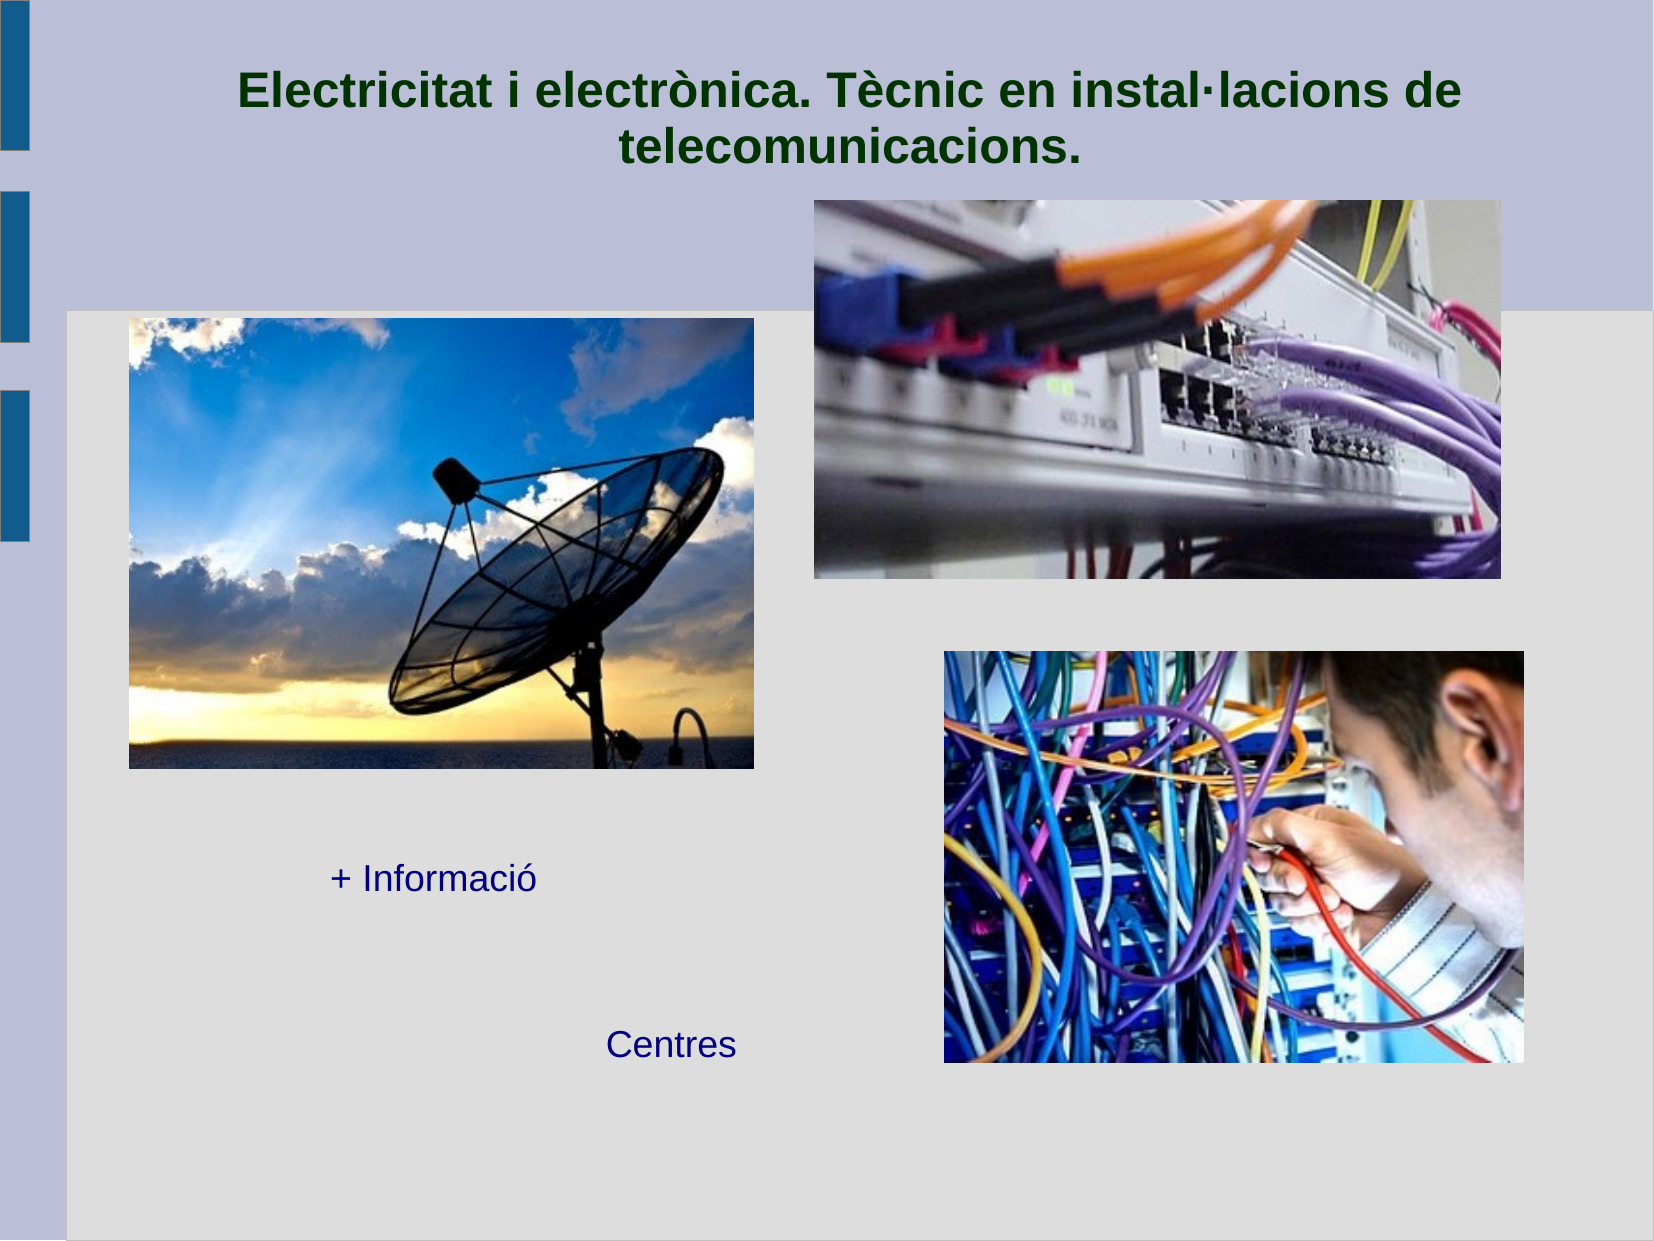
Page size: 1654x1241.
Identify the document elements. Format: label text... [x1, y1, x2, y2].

picture [944, 651, 1524, 1063]
picture [1043, 688, 1048, 697]
title Electricitat i electrònica. Tècnic en instal·lacions de telecomunicacions. [141, 59, 1560, 178]
text_box + Informació [315, 850, 579, 921]
picture [814, 200, 1501, 579]
picture [129, 318, 754, 769]
text_box Centres [591, 1015, 780, 1086]
